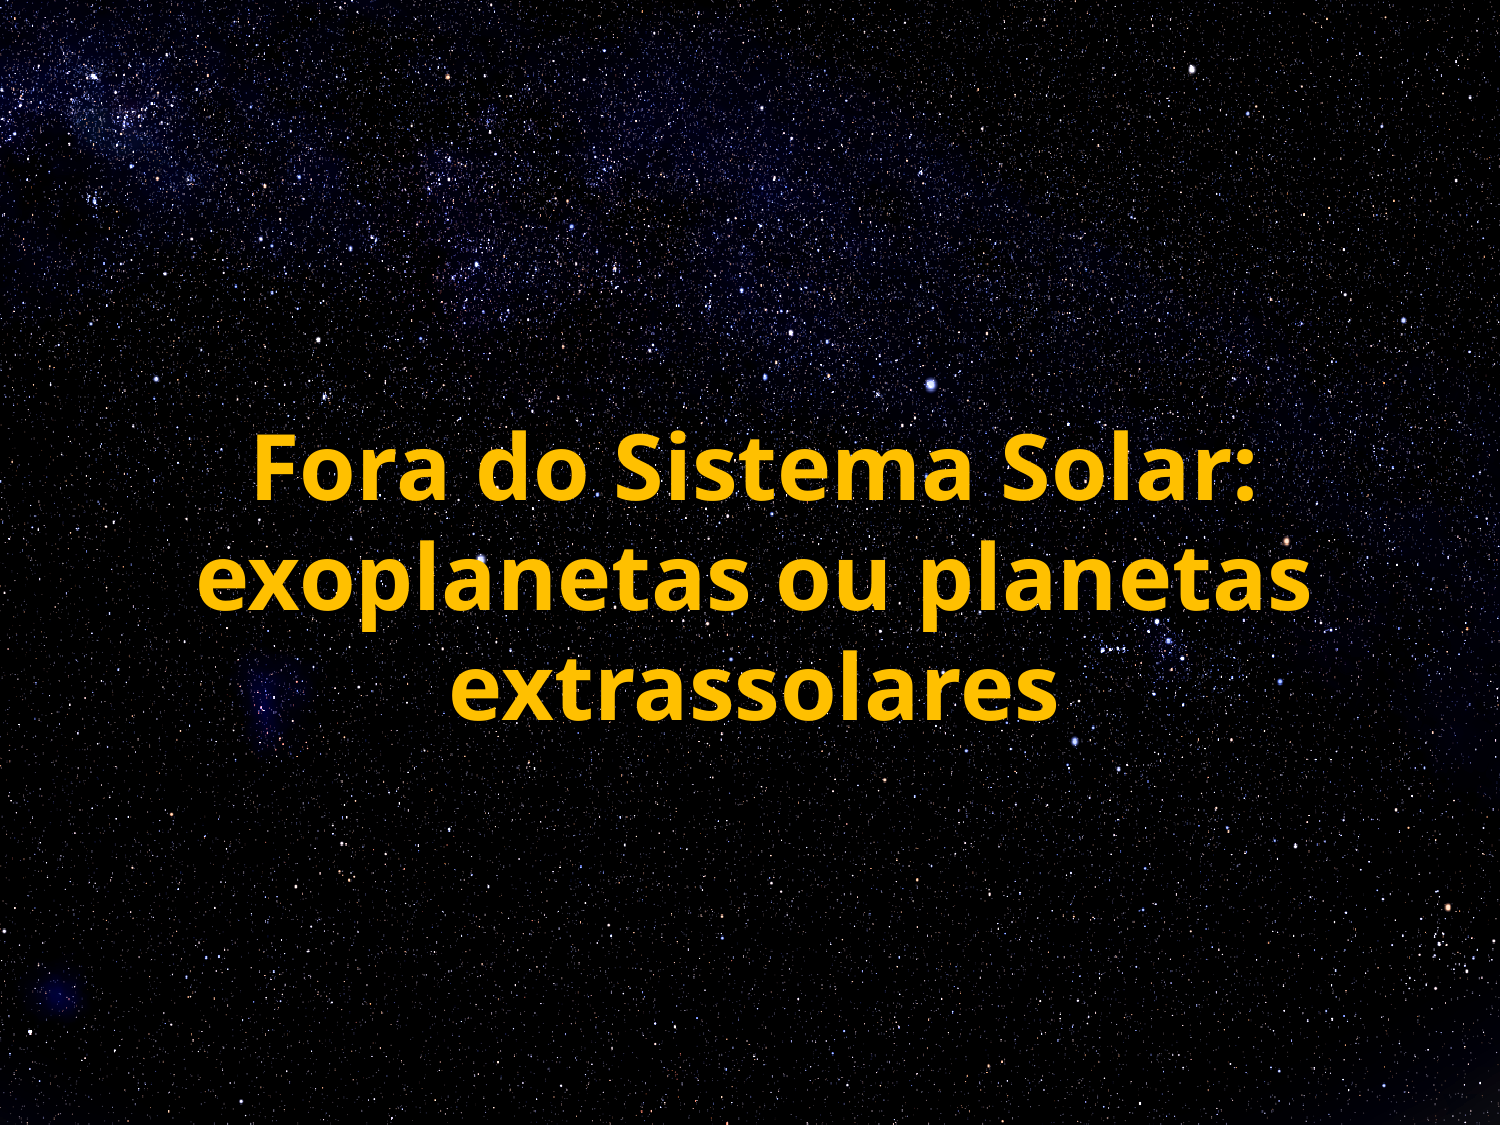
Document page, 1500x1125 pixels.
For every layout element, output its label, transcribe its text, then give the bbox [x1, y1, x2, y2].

title Fora do Sistema Solar: exoplanetas ou planetas extrassolares [117, 433, 1393, 715]
picture [0, 0, 1500, 1125]
